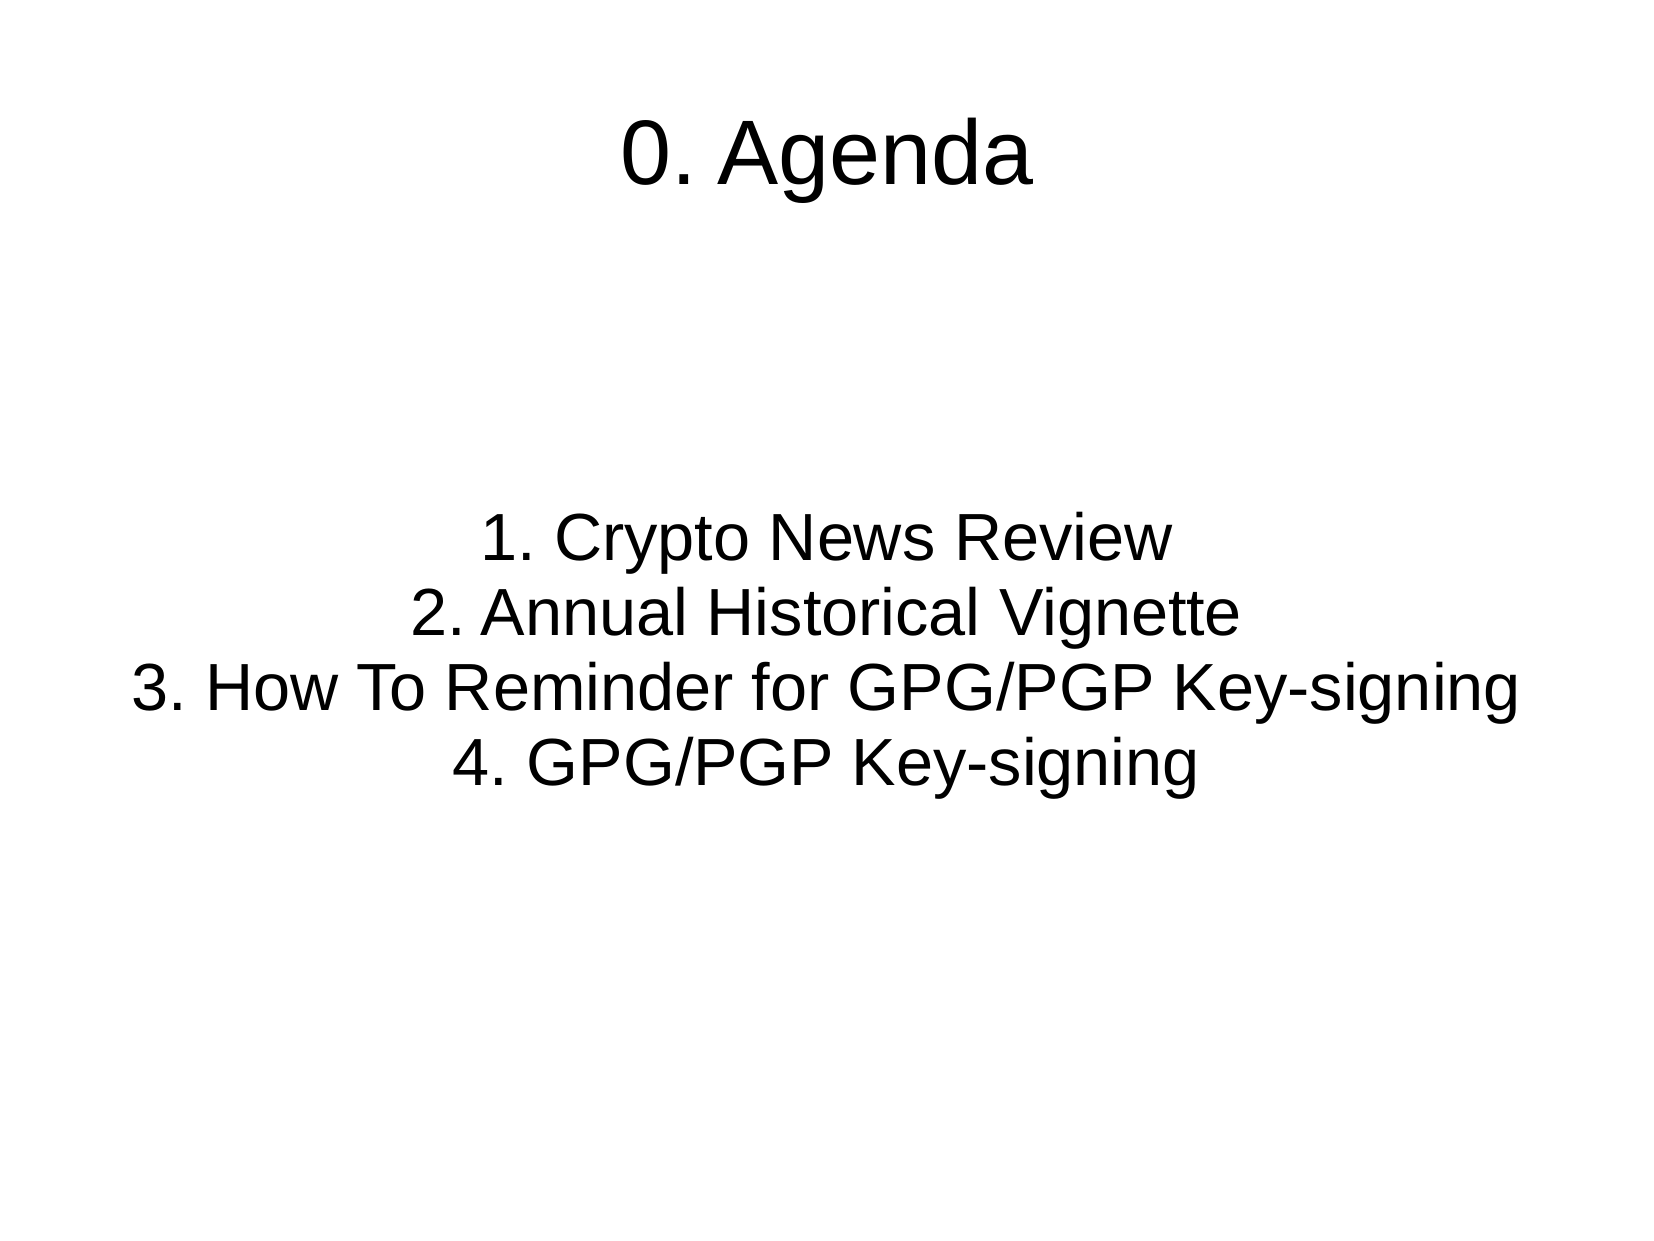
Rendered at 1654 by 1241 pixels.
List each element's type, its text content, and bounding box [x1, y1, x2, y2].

title 0. Agenda [82, 49, 1571, 257]
subtitle 1. Crypto News Review 2. Annual Historical Vignette 3. How To Reminder for GPG/PGP Key-signing 4. GPG/PGP Key-signing [82, 290, 1571, 1010]
